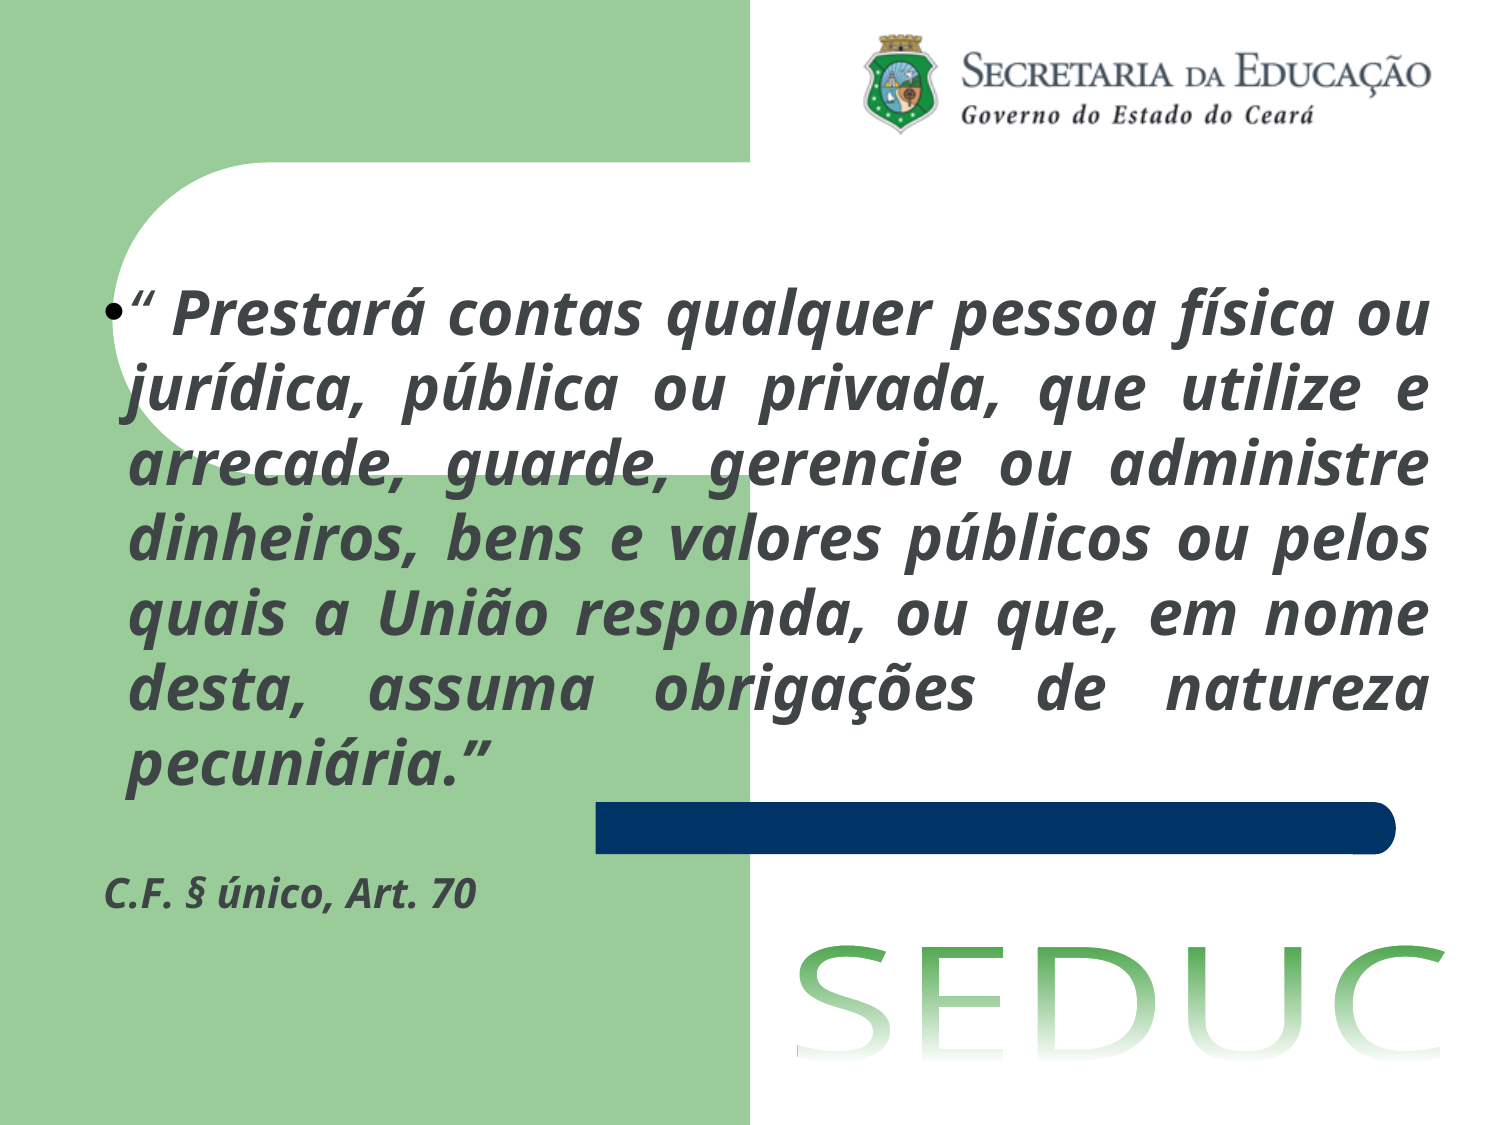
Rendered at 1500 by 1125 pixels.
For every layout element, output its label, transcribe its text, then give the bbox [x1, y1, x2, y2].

text_box “ Prestará contas qualquer pessoa física ou jurídica, pública ou privada, que utilize e arrecade, guarde, gerencie ou administre dinheiros, bens e valores públicos ou pelos quais a União responda, ou que, em nome desta, assuma obrigações de natureza pecuniária.” C.F. § único, Art. 70 [88, 265, 1447, 798]
text_box SEDUC [1333, 944, 1447, 1063]
text_box SEDUC [1187, 946, 1303, 1063]
picture [848, 22, 1447, 148]
text_box SEDUC [920, 946, 1005, 1062]
text_box SEDUC [796, 944, 891, 1063]
text_box SEDUC [1036, 946, 1157, 1062]
